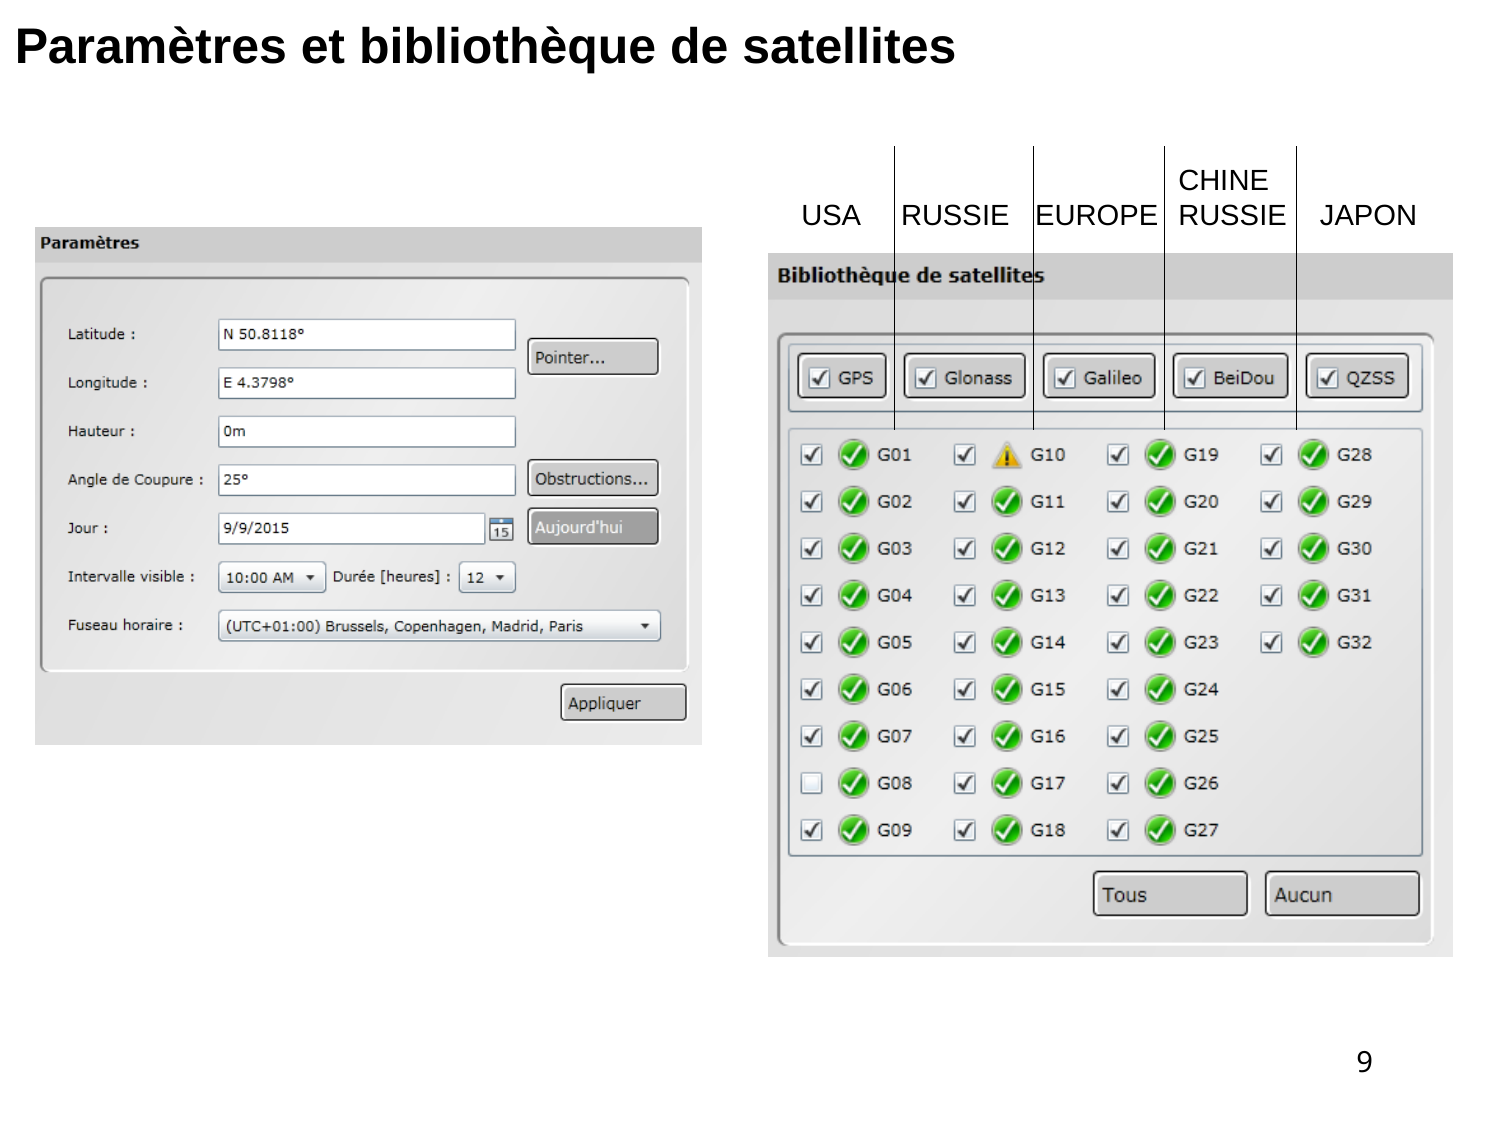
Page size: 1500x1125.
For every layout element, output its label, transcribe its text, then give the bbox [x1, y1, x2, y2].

text_box RUSSIE [886, 188, 894, 240]
text_box RUSSIE [895, 188, 1025, 240]
text_box JAPON [1304, 188, 1433, 240]
picture [768, 253, 1453, 957]
text_box CHINE RUSSIE [1297, 153, 1303, 239]
text_box EUROPE [1165, 188, 1174, 240]
picture [35, 227, 702, 745]
text_box EUROPE [1025, 188, 1033, 240]
text_box EUROPE [1034, 188, 1164, 240]
text_box USA [786, 188, 877, 240]
text_box CHINE RUSSIE [1165, 153, 1296, 239]
text_box <numéro> [1341, 1036, 1500, 1111]
text_box Paramètres et bibliothèque de satellites [0, 5, 987, 82]
